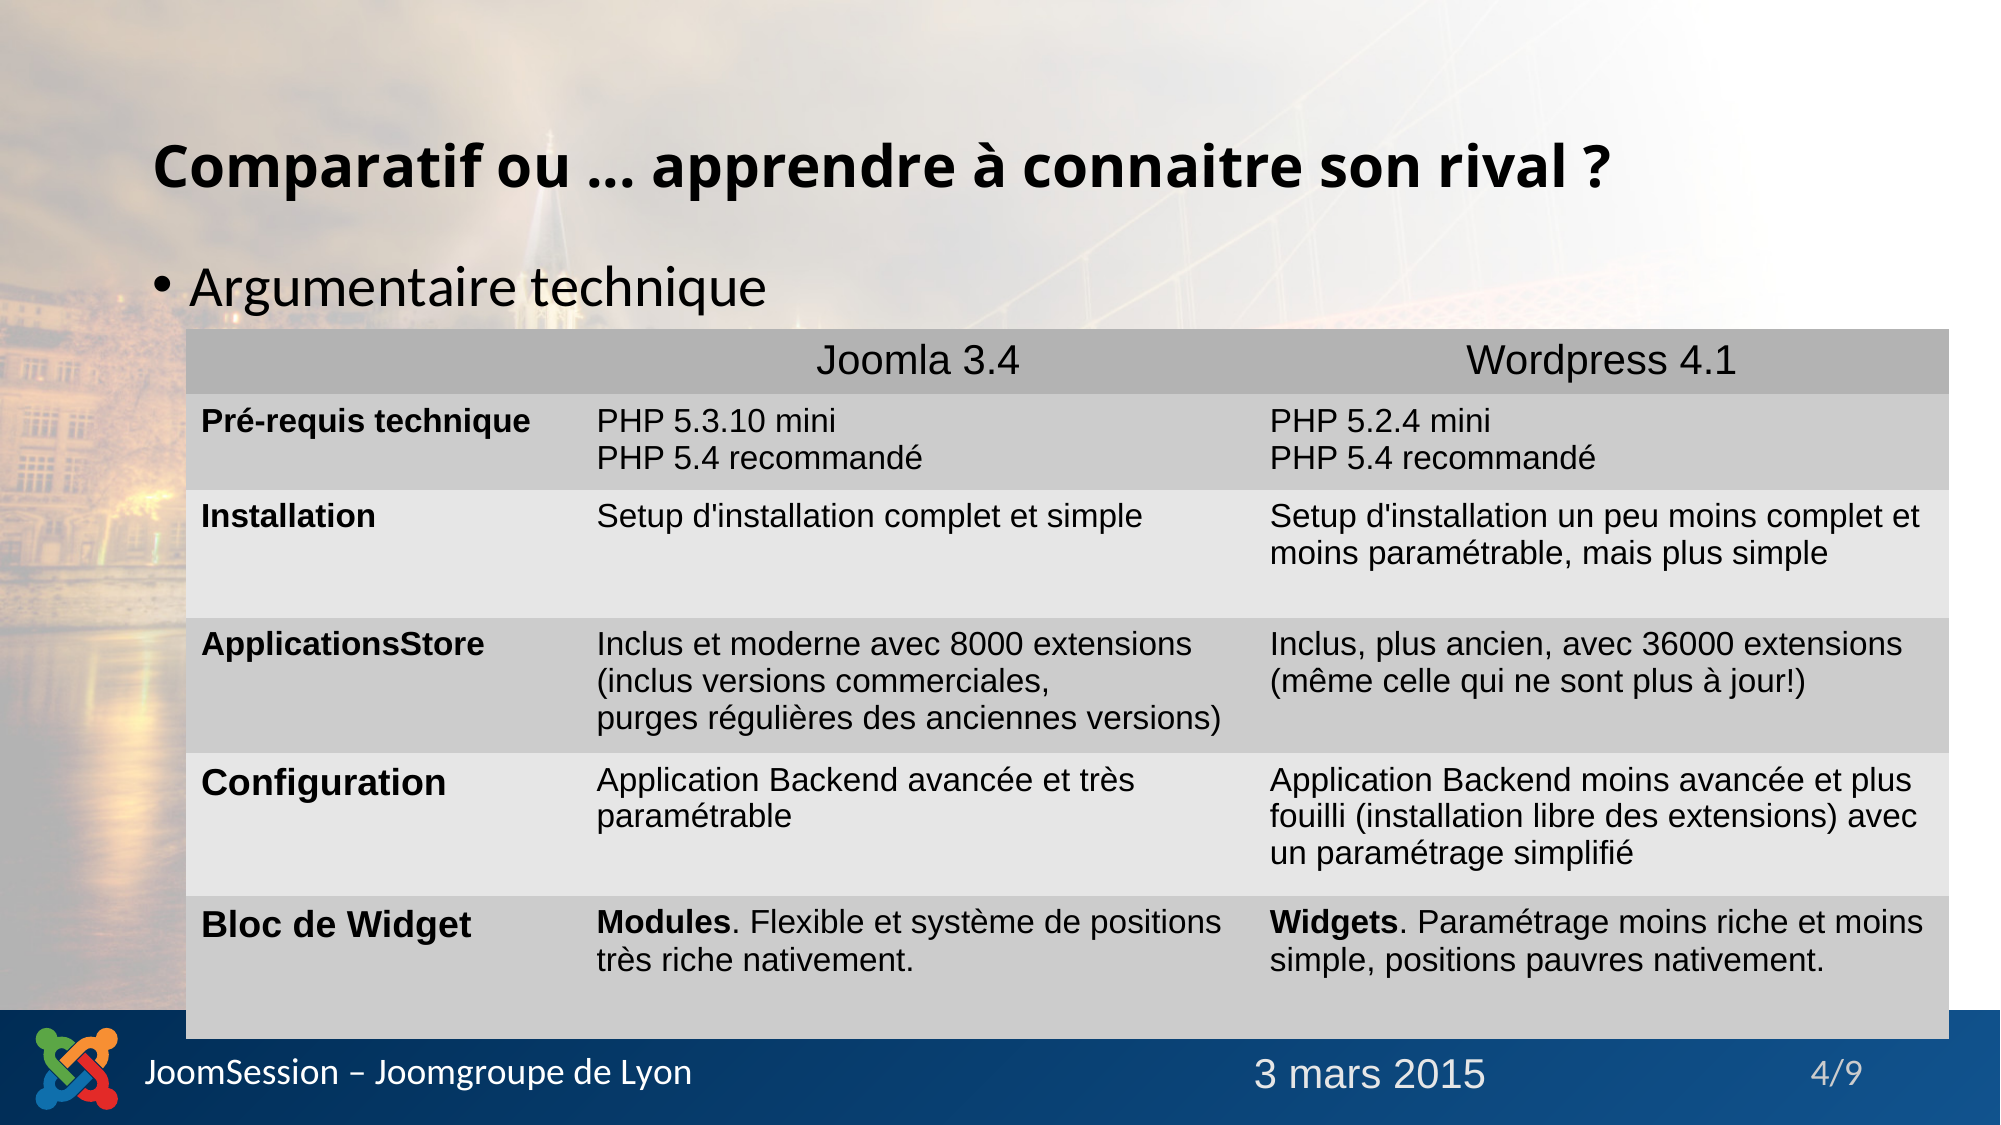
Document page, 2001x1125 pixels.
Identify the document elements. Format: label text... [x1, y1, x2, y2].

picture [0, 0, 2001, 1125]
table_header [186, 329, 582, 394]
table_cell Inclus, plus ancien, avec 36000 extensions (même celle qui ne sont plus à jour!) [1255, 618, 1949, 753]
table_cell Application Backend moins avancée et plus fouilli (installation libre des extensions) avec un paramétrage simplifié [1255, 753, 1949, 896]
table_header Wordpress 4.1 [1255, 329, 1949, 394]
table_cell Bloc de Widget [186, 896, 582, 1039]
table_cell ApplicationsStore [186, 618, 582, 753]
table_cell Installation [186, 490, 582, 618]
table_cell Inclus et moderne avec 8000 extensions (inclus versions commerciales, purges régulières des anciennes versions) [582, 618, 1255, 753]
table_cell Modules. Flexible et système de positions très riche nativement. [582, 896, 1255, 1039]
table_header Joomla 3.4 [582, 329, 1255, 394]
title Comparatif ou ... apprendre à connaitre son rival ? [137, 59, 1863, 248]
table_cell Setup d'installation un peu moins complet et moins paramétrable, mais plus simple [1255, 490, 1949, 618]
list Argumentaire technique [137, 248, 1863, 901]
table_cell Application Backend avancée et très paramétrable [582, 753, 1255, 896]
table_cell Widgets. Paramétrage moins riche et moins simple, positions pauvres nativement. [1255, 896, 1949, 1039]
table_cell Pré-requis technique [186, 394, 582, 490]
table_cell Setup d'installation complet et simple [582, 490, 1255, 618]
table_cell PHP 5.3.10 mini PHP 5.4 recommandé [582, 394, 1255, 490]
table_cell Configuration [186, 753, 582, 896]
table_cell PHP 5.2.4 mini PHP 5.4 recommandé [1255, 394, 1949, 490]
